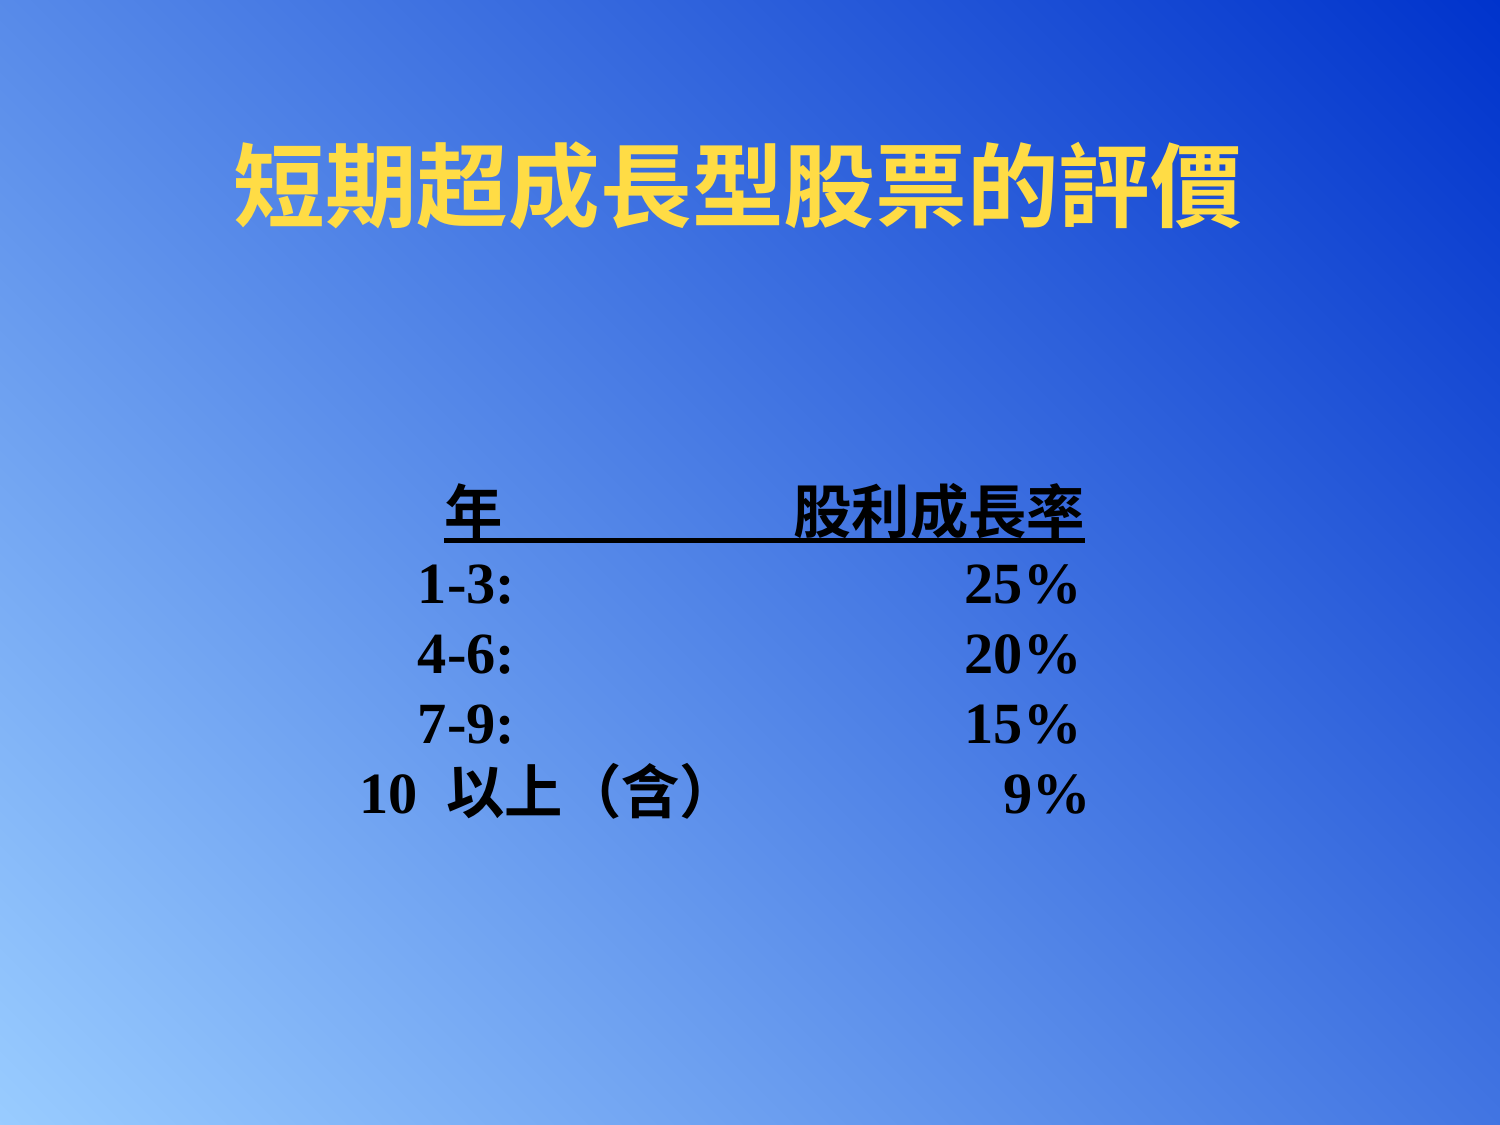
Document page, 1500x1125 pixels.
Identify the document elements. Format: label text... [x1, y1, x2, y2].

title 短期超成長型股票的評價 [53, 90, 1424, 278]
text_box 年 股利成長率 1-3: 25% 4-6: 20% 7-9: 15% 10 以上（含） 9% [171, 467, 1359, 940]
